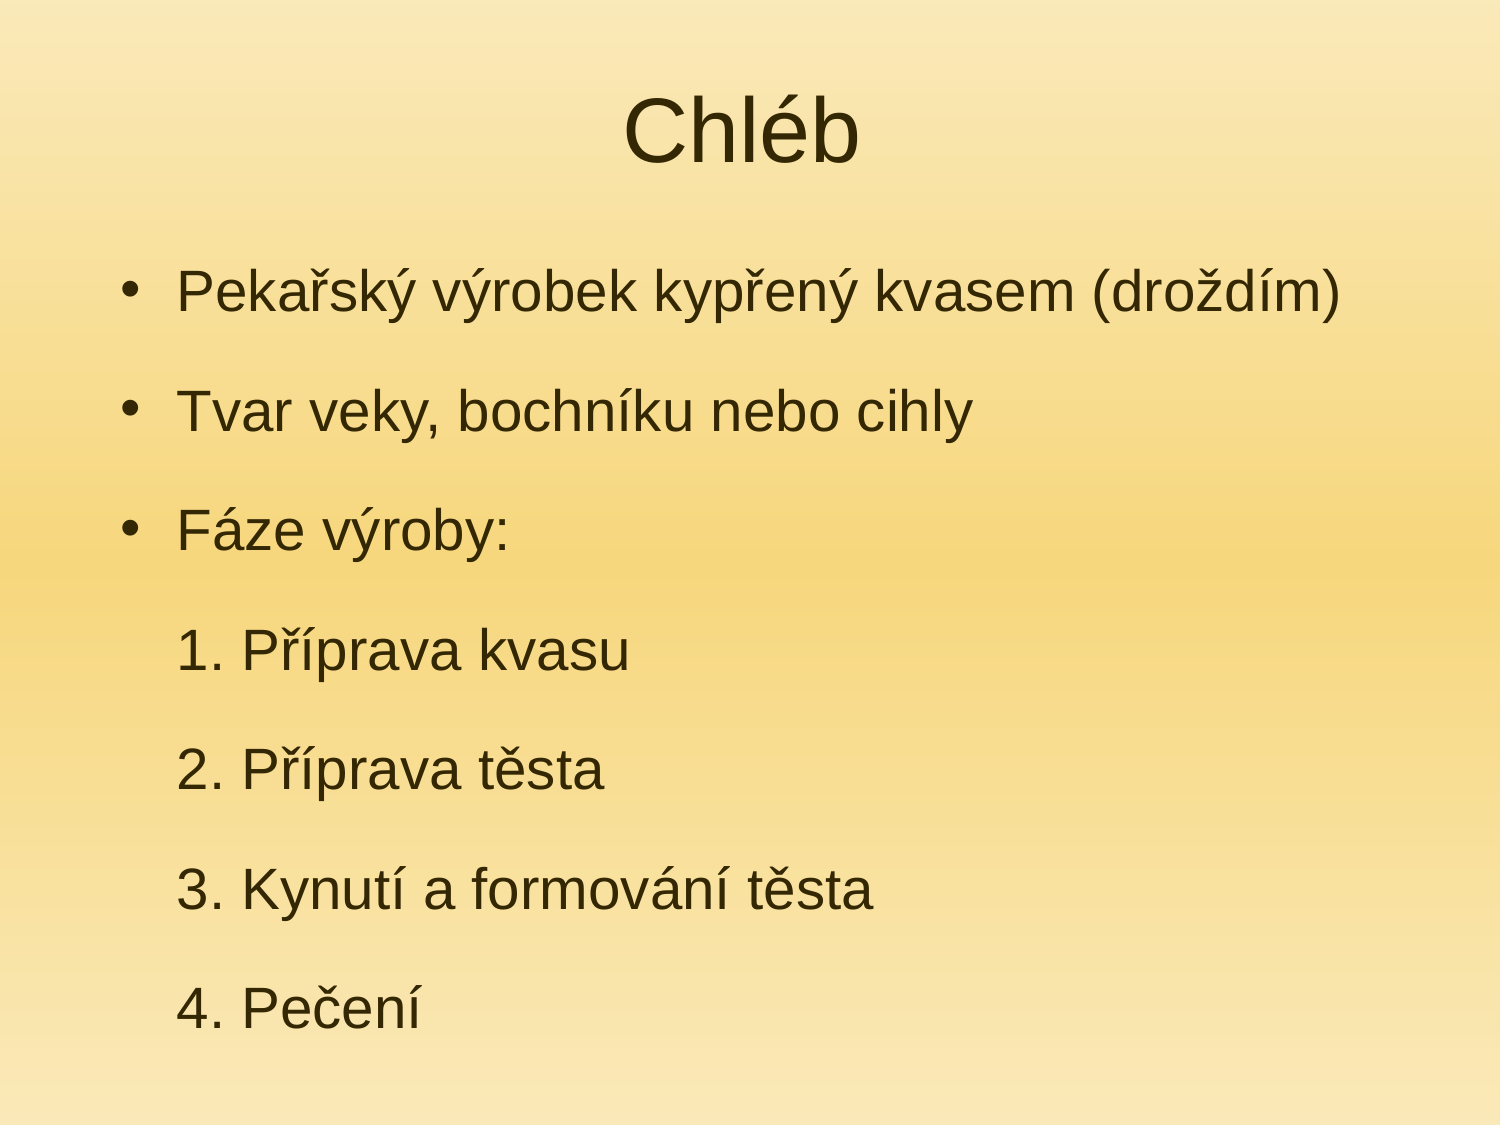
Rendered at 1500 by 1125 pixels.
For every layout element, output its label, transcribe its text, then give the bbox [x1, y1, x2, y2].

title Chléb [117, 58, 1393, 194]
list Pekařský výrobek kypřený kvasem (droždím) Tvar veky, bochníku nebo cihly Fáze výroby: 1. Příprava kvasu 2. Příprava těsta 3. Kynutí a formování těsta 4. Pečení [105, 210, 1381, 1048]
